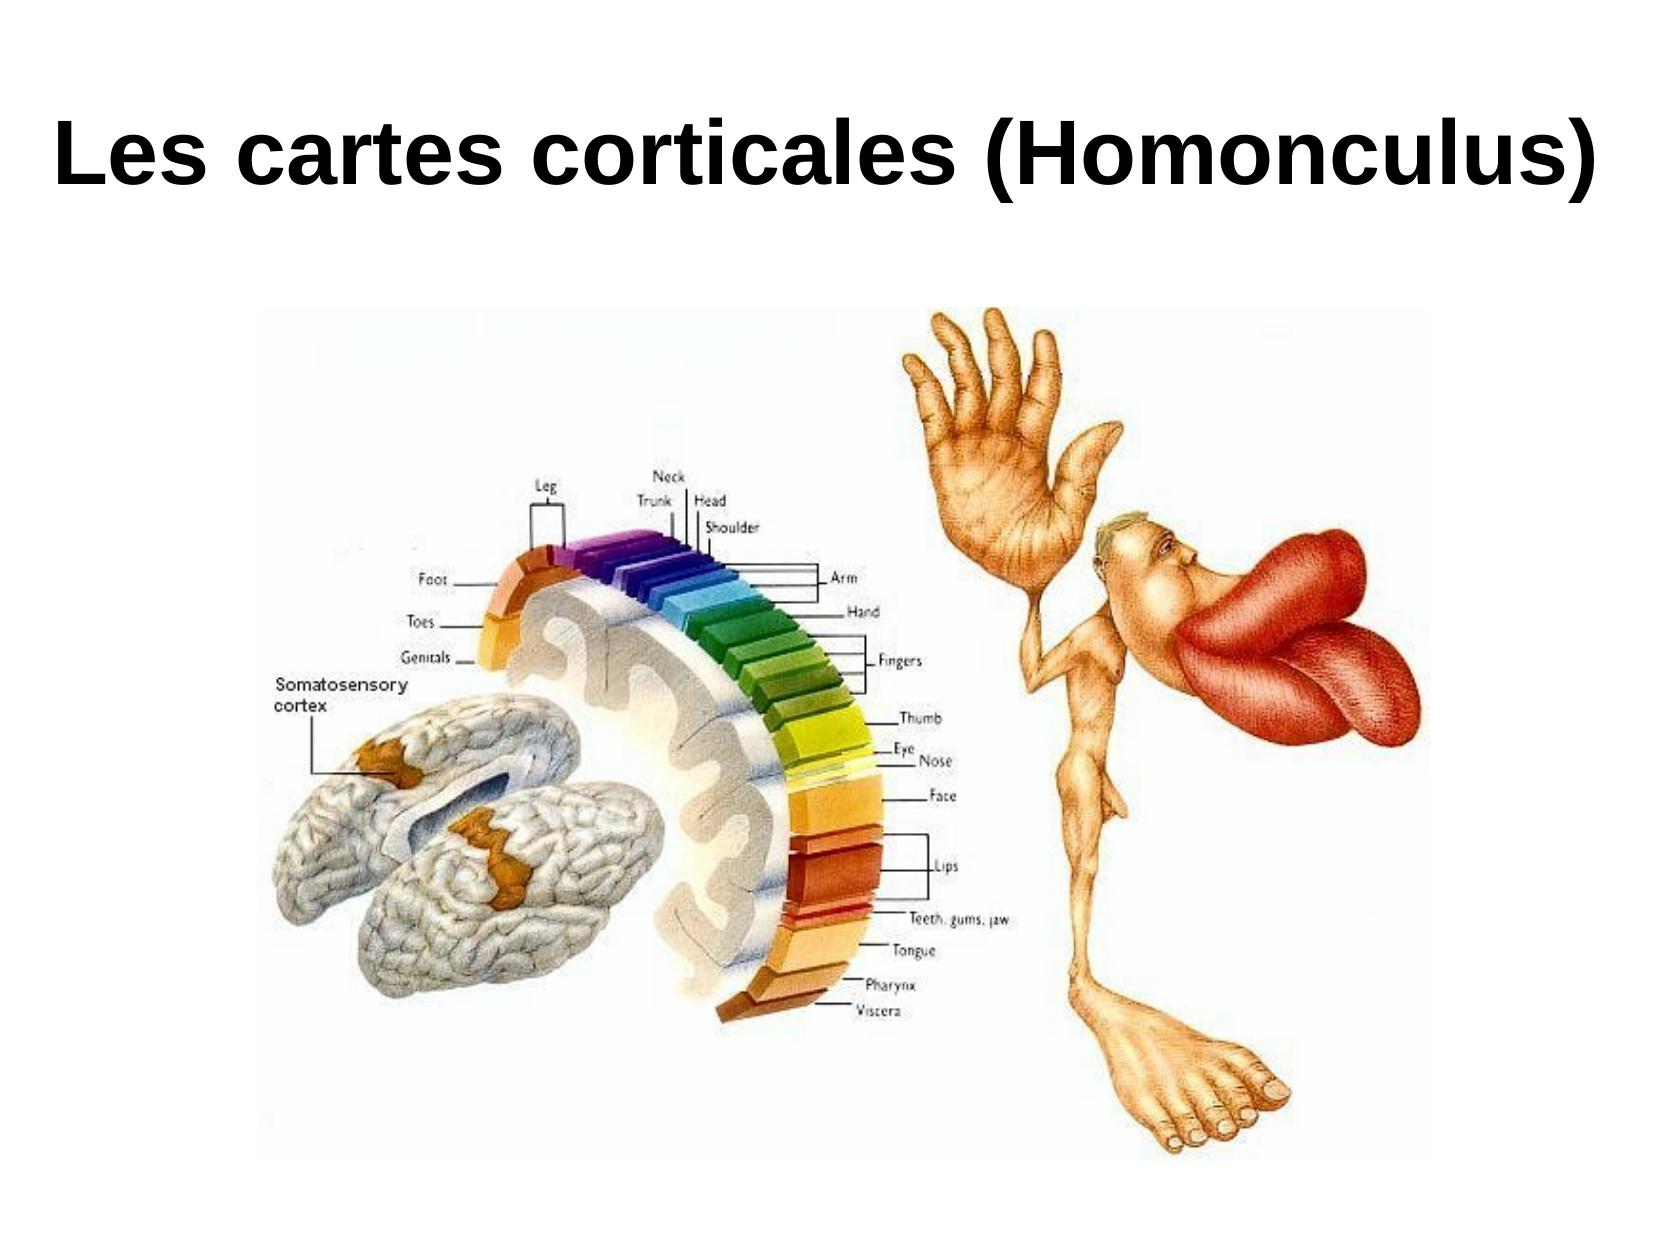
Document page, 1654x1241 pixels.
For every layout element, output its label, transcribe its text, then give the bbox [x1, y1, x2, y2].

title Les cartes corticales (Homonculus) [23, 49, 1630, 257]
picture [258, 307, 1430, 1163]
